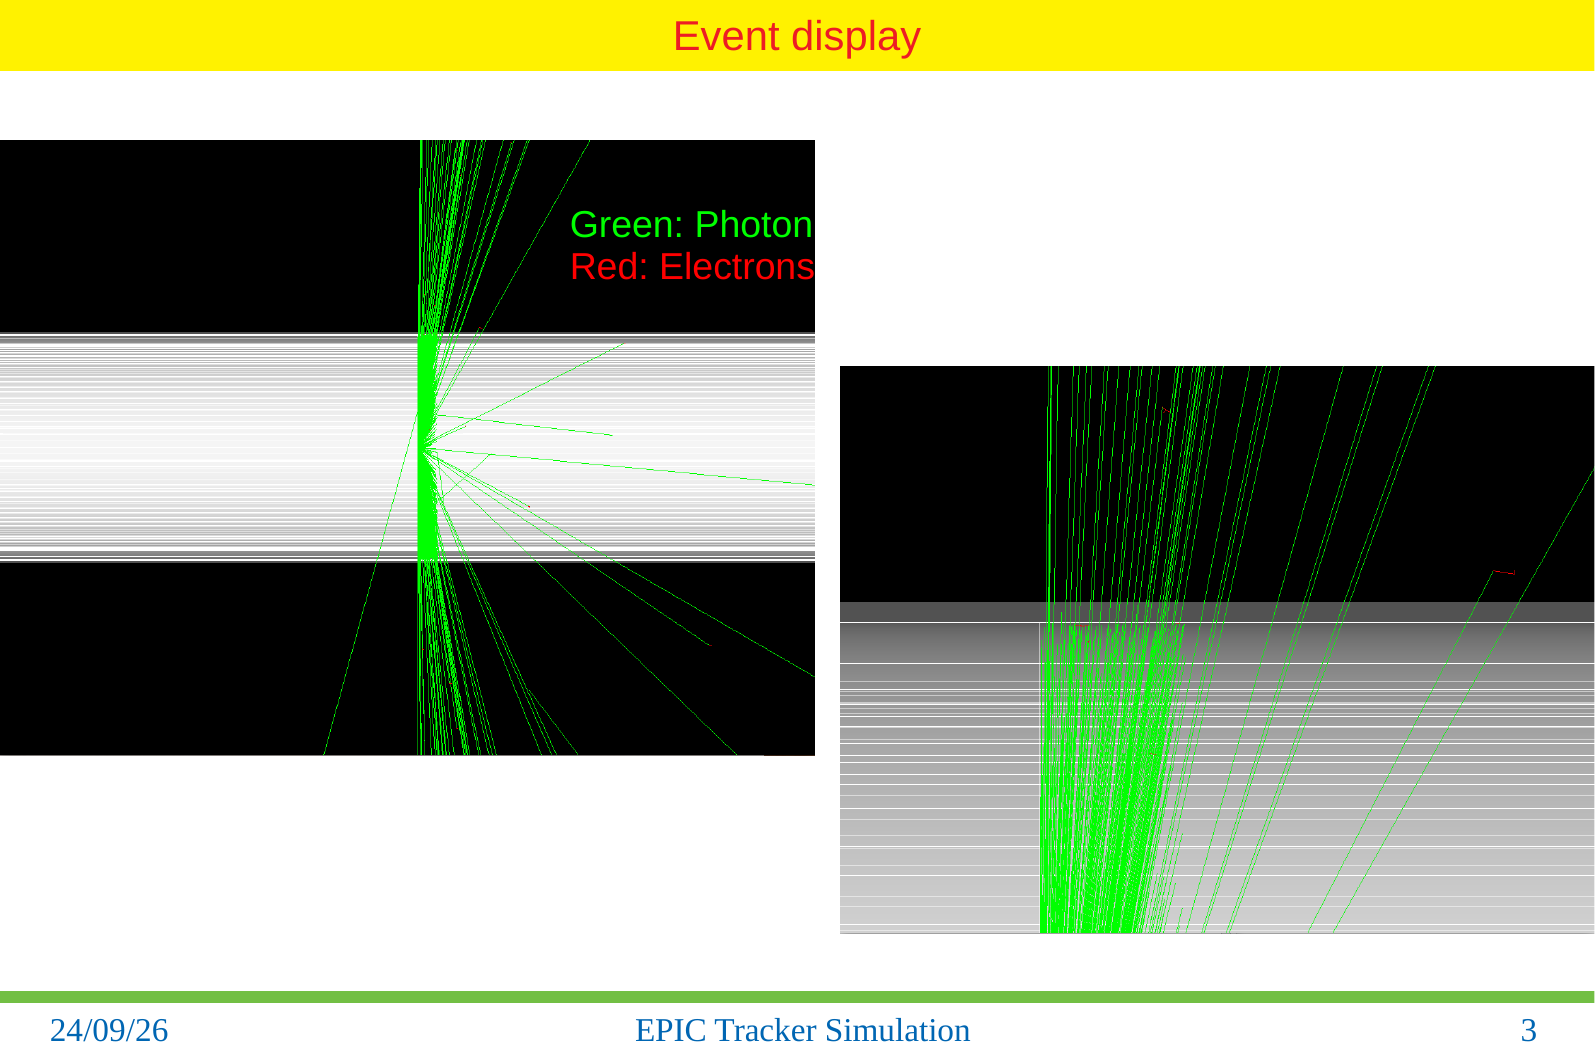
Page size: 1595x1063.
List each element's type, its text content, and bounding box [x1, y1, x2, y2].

title Event display [0, 0, 1595, 71]
picture [0, 140, 815, 756]
picture [840, 366, 1595, 934]
text_box Green: Photon Red: Electrons [555, 196, 851, 296]
